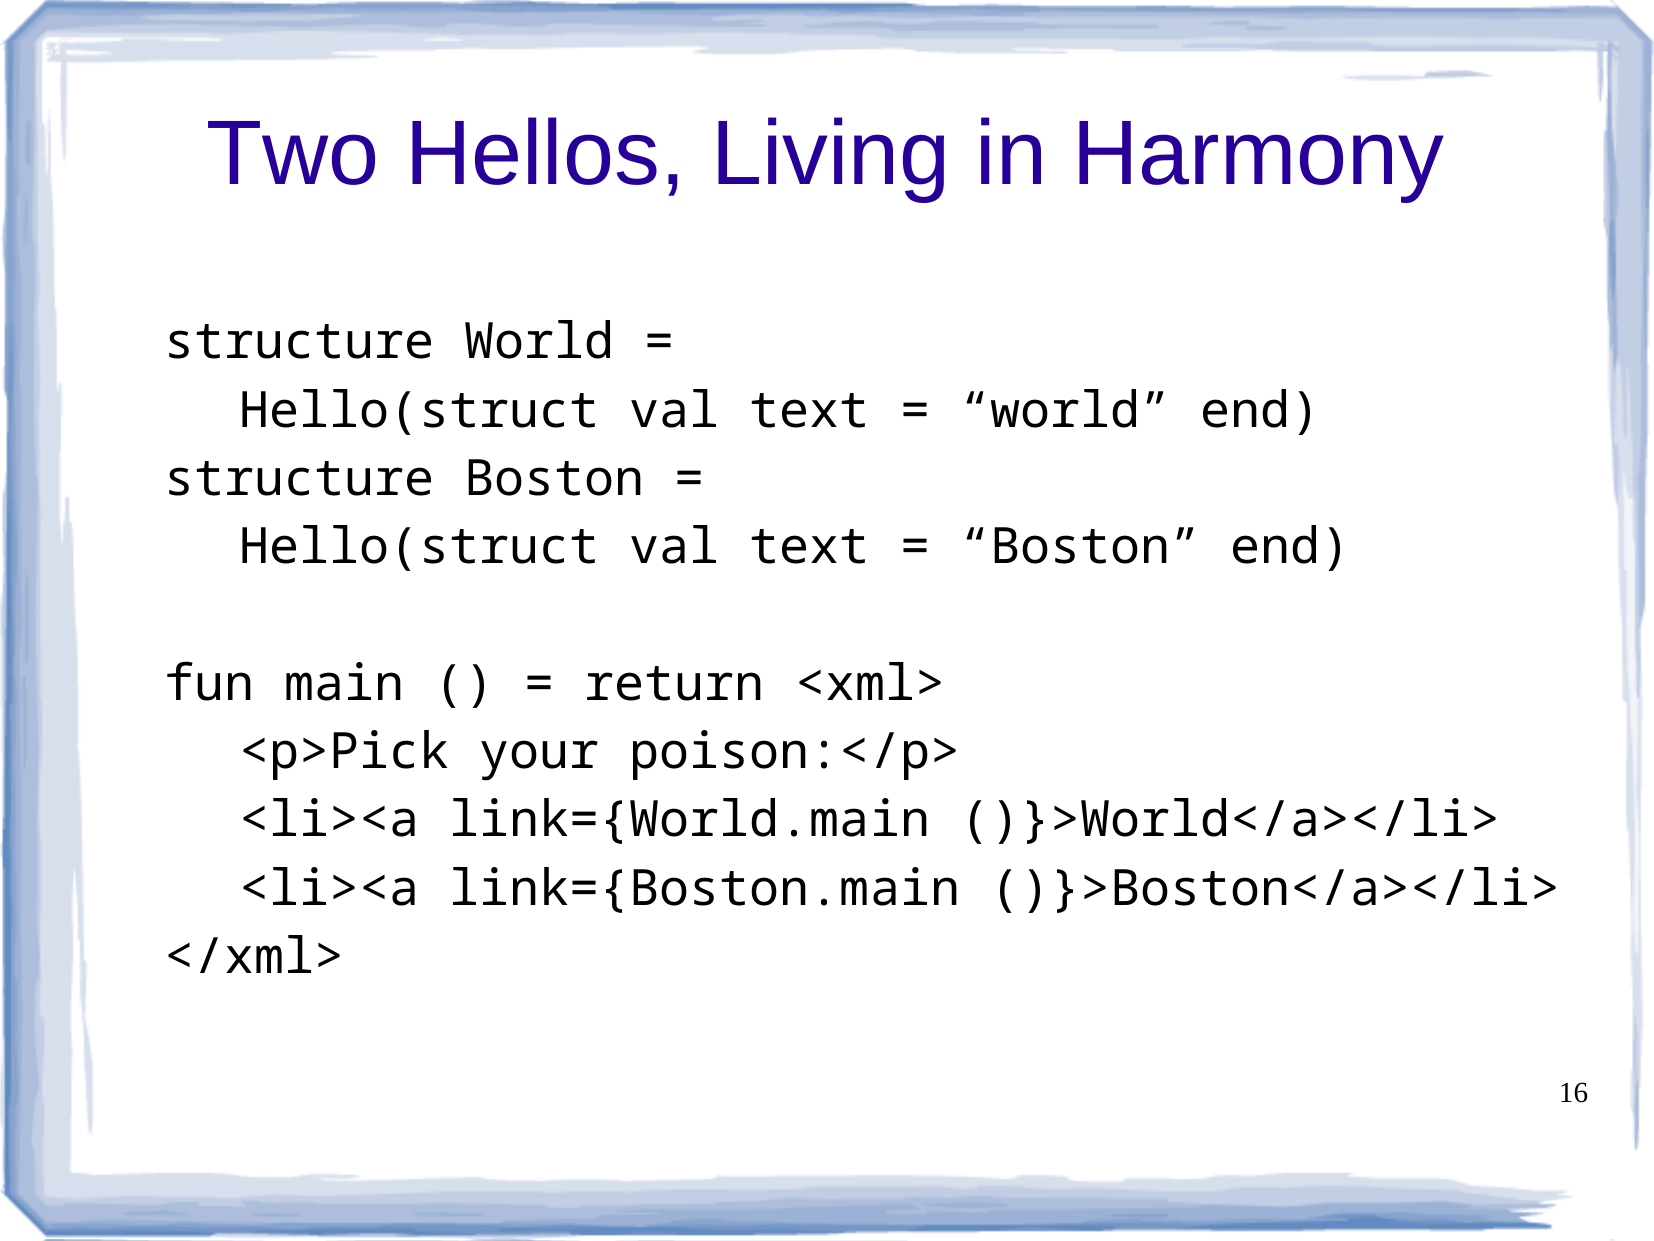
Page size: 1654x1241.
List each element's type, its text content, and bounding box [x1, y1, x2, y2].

title Two Hellos, Living in Harmony [82, 56, 1571, 250]
text_box structure World = Hello(struct val text = “world” end) structure Boston = Hello(struct val text = “Boston” end) fun main () = return <xml> <p>Pick your poison:</p> <li><a link={World.main ()}>World</a></li> <li><a link={Boston.main ()}>Boston</a></li> </xml> [150, 297, 1576, 893]
picture [0, 0, 1654, 1241]
